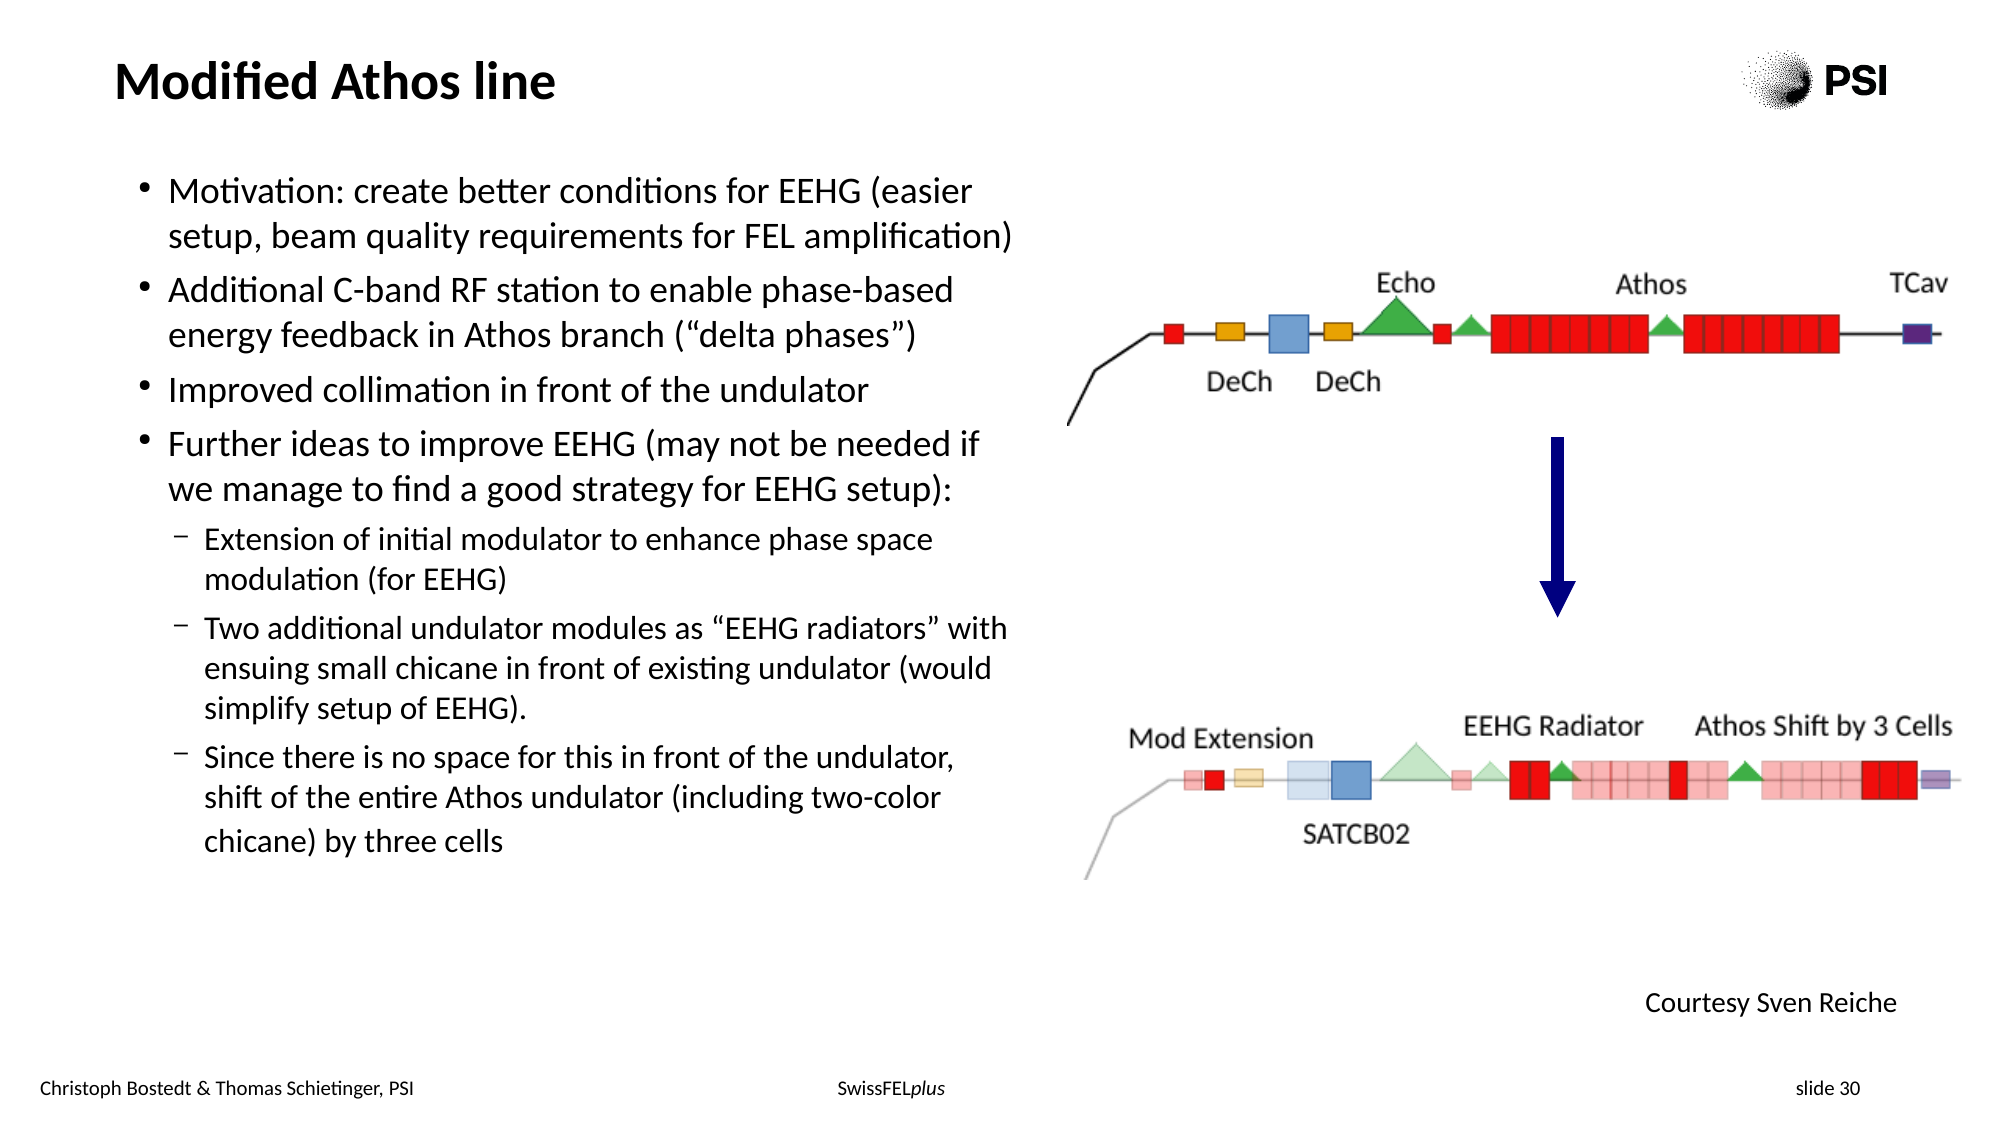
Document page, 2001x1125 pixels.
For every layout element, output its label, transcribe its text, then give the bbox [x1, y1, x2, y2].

text_box Courtesy Sven Reiche [1630, 983, 1914, 1028]
picture [1067, 194, 1981, 426]
picture [1059, 617, 2000, 881]
title Modified Athos line [114, 45, 1585, 118]
text_box Motivation: create better conditions for EEHG (easier setup, beam quality requirements for FEL amplification) Additional C-band RF station to enable phase-based energy feedback in Athos branch (“delta phases”) Improved collimation in front of the undulator Further ideas to improve EEHG (may not be needed if we manage to find a good strategy for EEHG setup): Extension of initial modulator to enhance phase space modulation (for EEHG) Two additional undulator modules as “EEHG radiators” with ensuing small chicane in front of existing undulator (would simplify setup of EEHG). Since there is no space for this in front of the undulator, shift of the entire Athos undulator (including two-color chicane) by three cells [120, 166, 1014, 1046]
